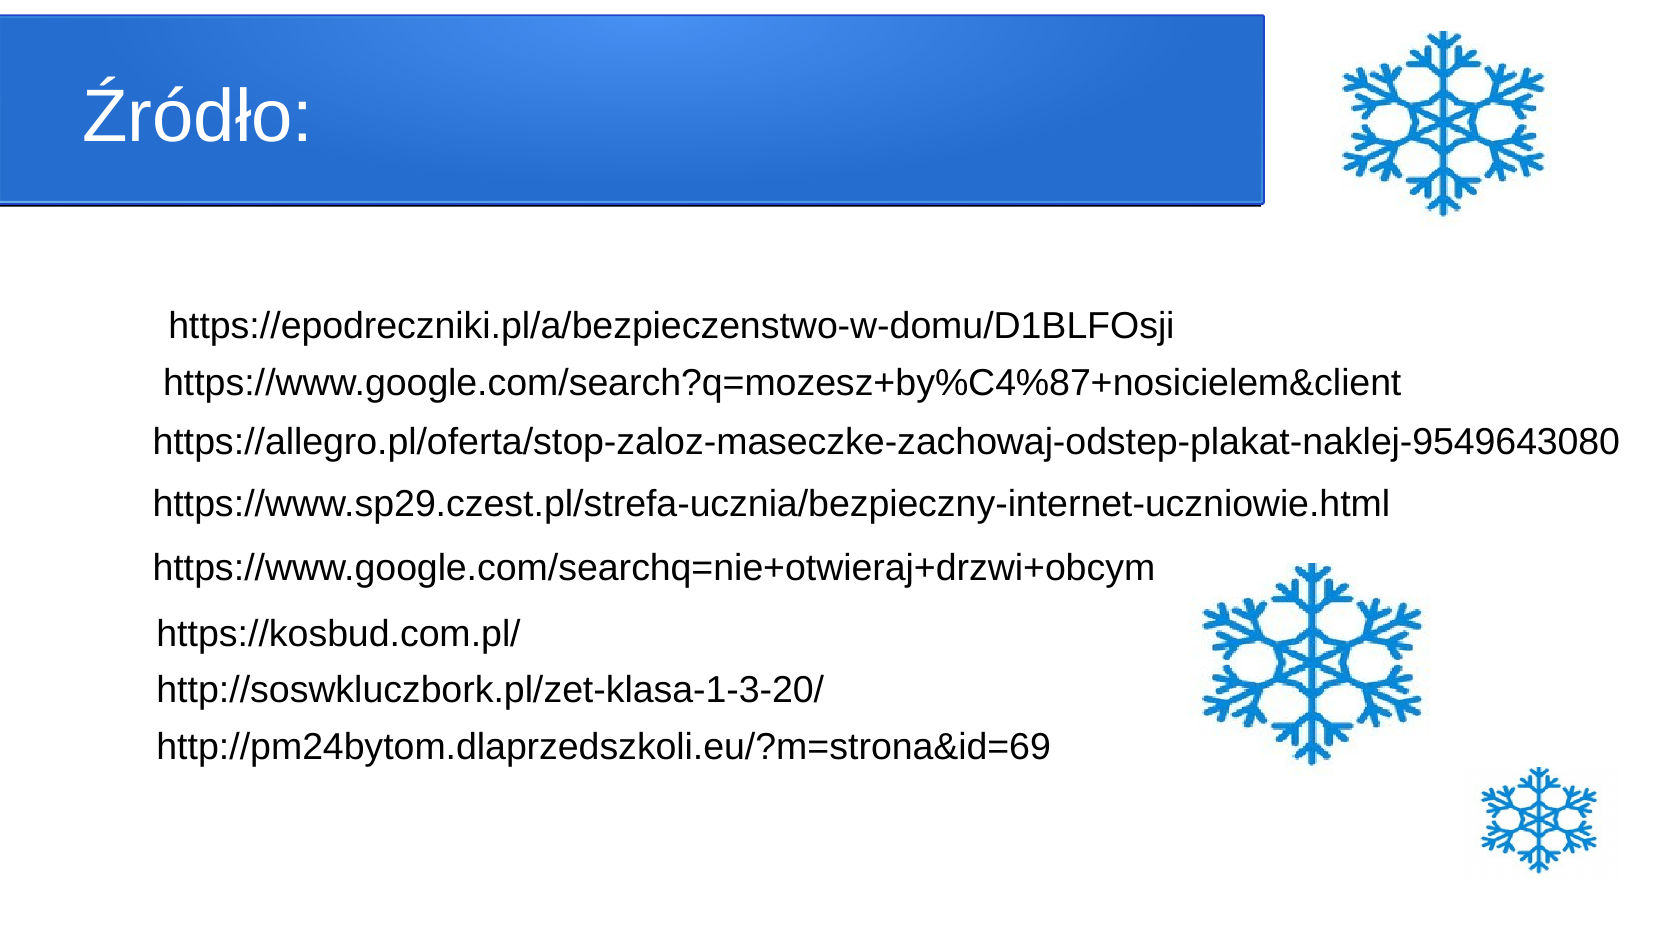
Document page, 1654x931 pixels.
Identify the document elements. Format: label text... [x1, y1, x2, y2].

text_box https://www.sp29.czest.pl/strefa-ucznia/bezpieczny-internet-uczniowie.html [137, 474, 1418, 591]
title Źródło: [82, 35, 1235, 189]
picture [1168, 563, 1619, 879]
text_box https://epodreczniki.pl/a/bezpieczenstwo-w-domu/D1BLFOsji [153, 297, 1190, 397]
text_box http://pm24bytom.dlaprzedszkoli.eu/?m=strona&id=69 [141, 718, 1352, 818]
text_box https://www.google.com/searchq=nie+otwieraj+drzwi+obcym [137, 591, 1168, 662]
picture [1311, 31, 1583, 227]
text_box https://www.google.com/search?q=mozesz+by%C4%87+nosicielem&client [148, 354, 1654, 413]
text_box http://soswkluczbork.pl/zet-klasa-1-3-20/ [141, 661, 840, 761]
text_box https://allegro.pl/oferta/stop-zaloz-maseczke-zachowaj-odstep-plakat-naklej-9549643080 [137, 413, 1654, 513]
